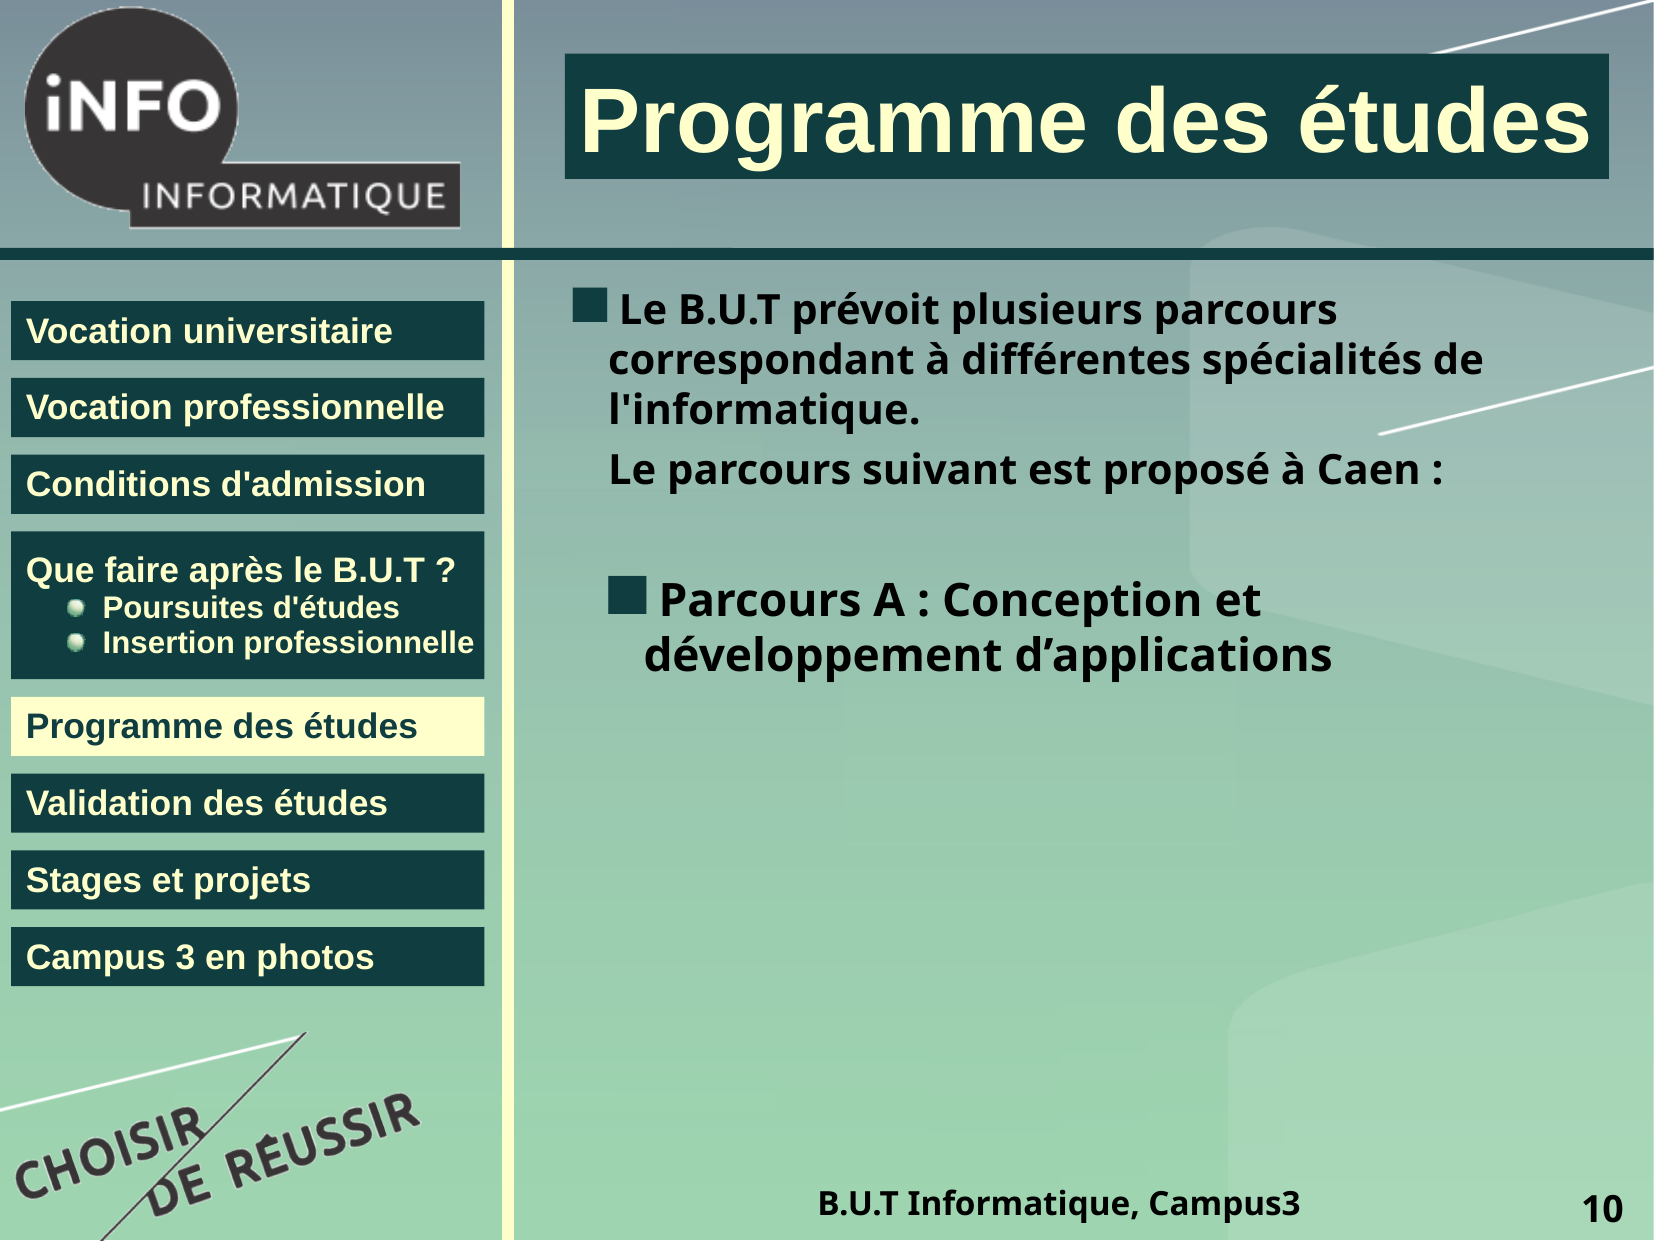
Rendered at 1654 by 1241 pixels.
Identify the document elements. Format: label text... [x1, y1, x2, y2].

picture [514, 0, 1654, 248]
picture [514, 260, 1654, 1240]
text_box Validation des études [11, 773, 485, 833]
text_box Conditions d'admission [11, 454, 485, 514]
picture [0, 0, 502, 247]
text_box Campus 3 en photos [11, 927, 485, 987]
text_box Que faire après le B.U.T ? Poursuites d'études Insertion professionnelle [11, 531, 485, 680]
text_box Le B.U.T prévoit plusieurs parcours correspondant à différentes spécialités de l'informatique. Le parcours suivant est proposé à Caen : Parcours A : Conception et développement d’applications [557, 184, 1619, 426]
text_box Vocation professionnelle [11, 377, 485, 438]
text_box Programme des études [564, 53, 1609, 179]
picture [0, 260, 502, 1241]
text_box Programme des études [11, 696, 485, 756]
text_box Vocation universitaire [11, 301, 485, 361]
text_box Stages et projets [11, 850, 485, 910]
